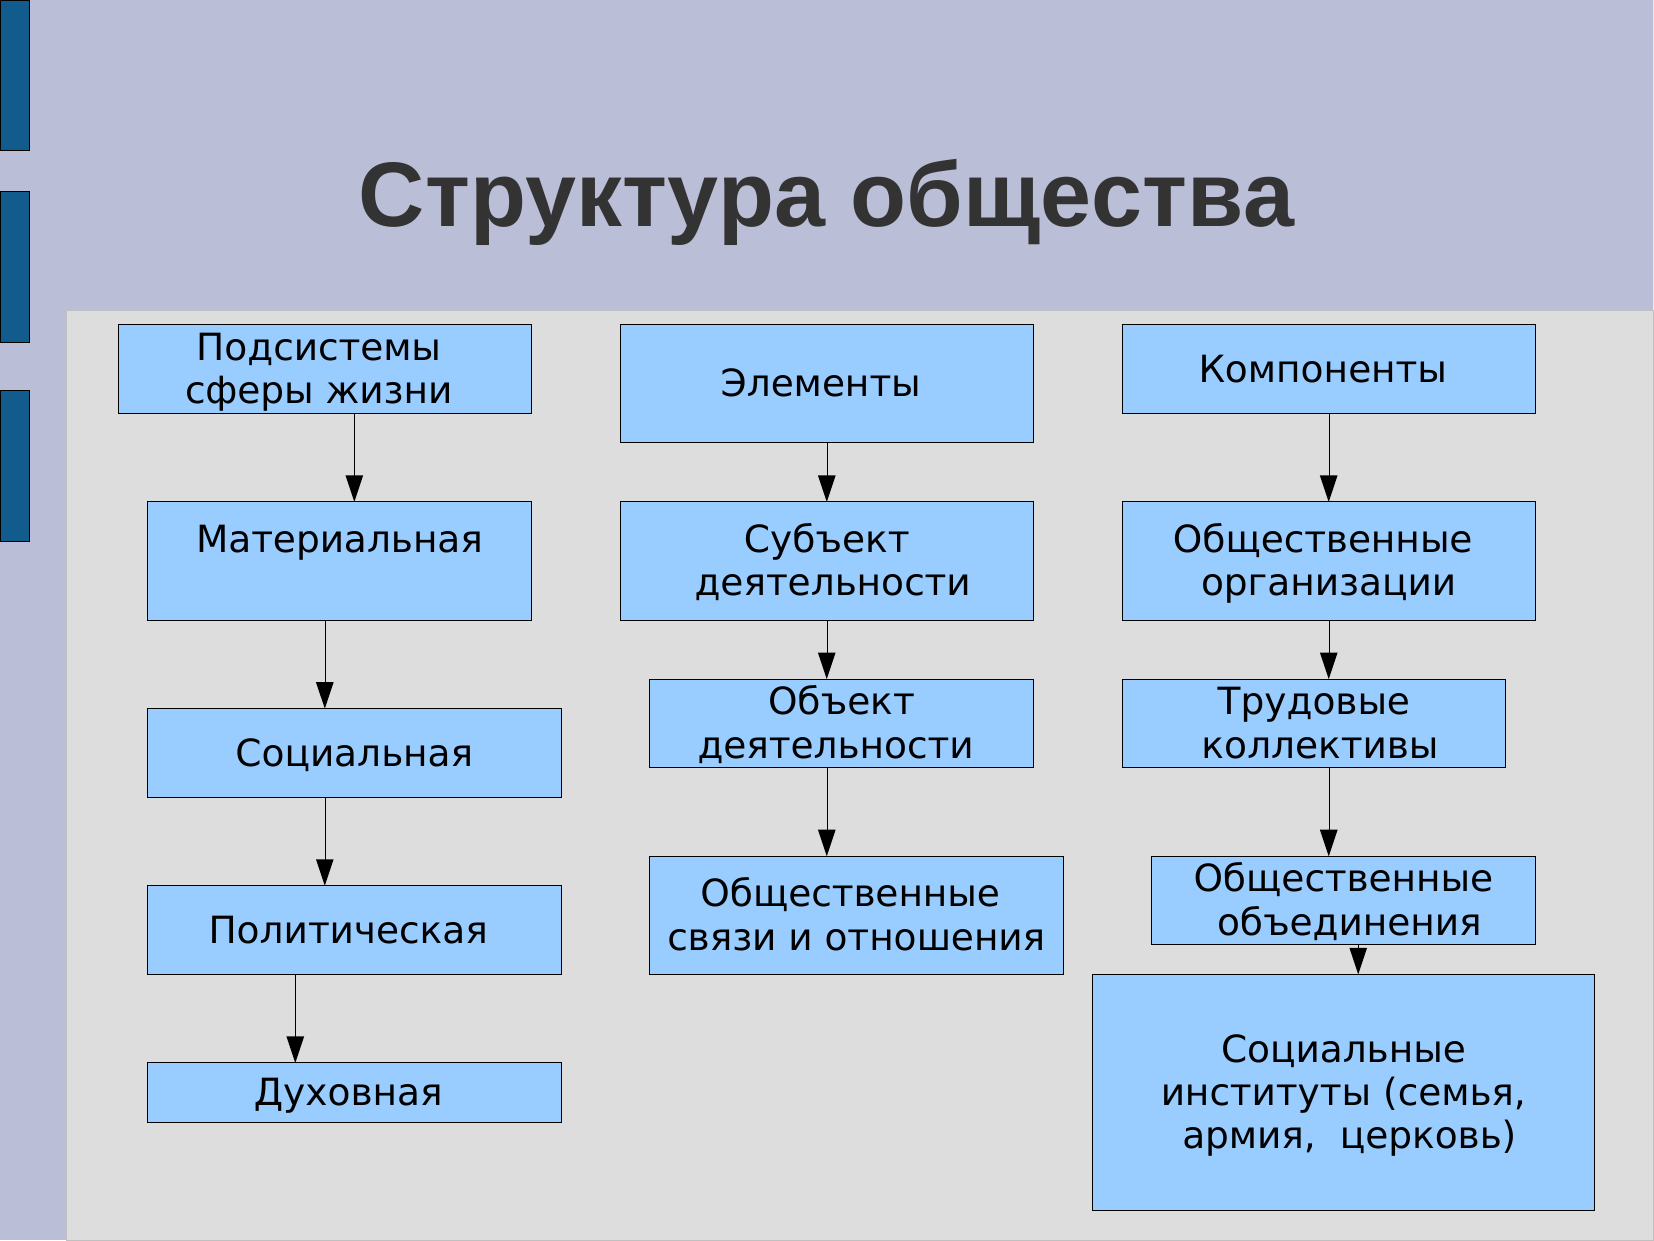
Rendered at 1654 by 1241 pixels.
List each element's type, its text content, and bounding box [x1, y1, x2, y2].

text_box Политическая [147, 885, 562, 975]
title Структура общества [121, 98, 1534, 291]
text_box Компоненты [1122, 324, 1536, 414]
text_box Общественные организации [1122, 501, 1536, 621]
text_box Элементы [620, 324, 1034, 443]
text_box Духовная [147, 1062, 562, 1123]
text_box Социальные институты (семья, армия, церковь) [1092, 974, 1595, 1211]
text_box Материальная [147, 501, 532, 621]
text_box Трудовые коллективы [1122, 679, 1506, 768]
text_box Общественные связи и отношения [649, 856, 1064, 975]
text_box Социальная [147, 708, 562, 798]
text_box Субъект деятельности [620, 501, 1034, 621]
text_box Подсистемы сферы жизни [118, 324, 532, 414]
text_box Общественные объединения [1151, 856, 1536, 945]
text_box Объект деятельности [649, 679, 1034, 768]
